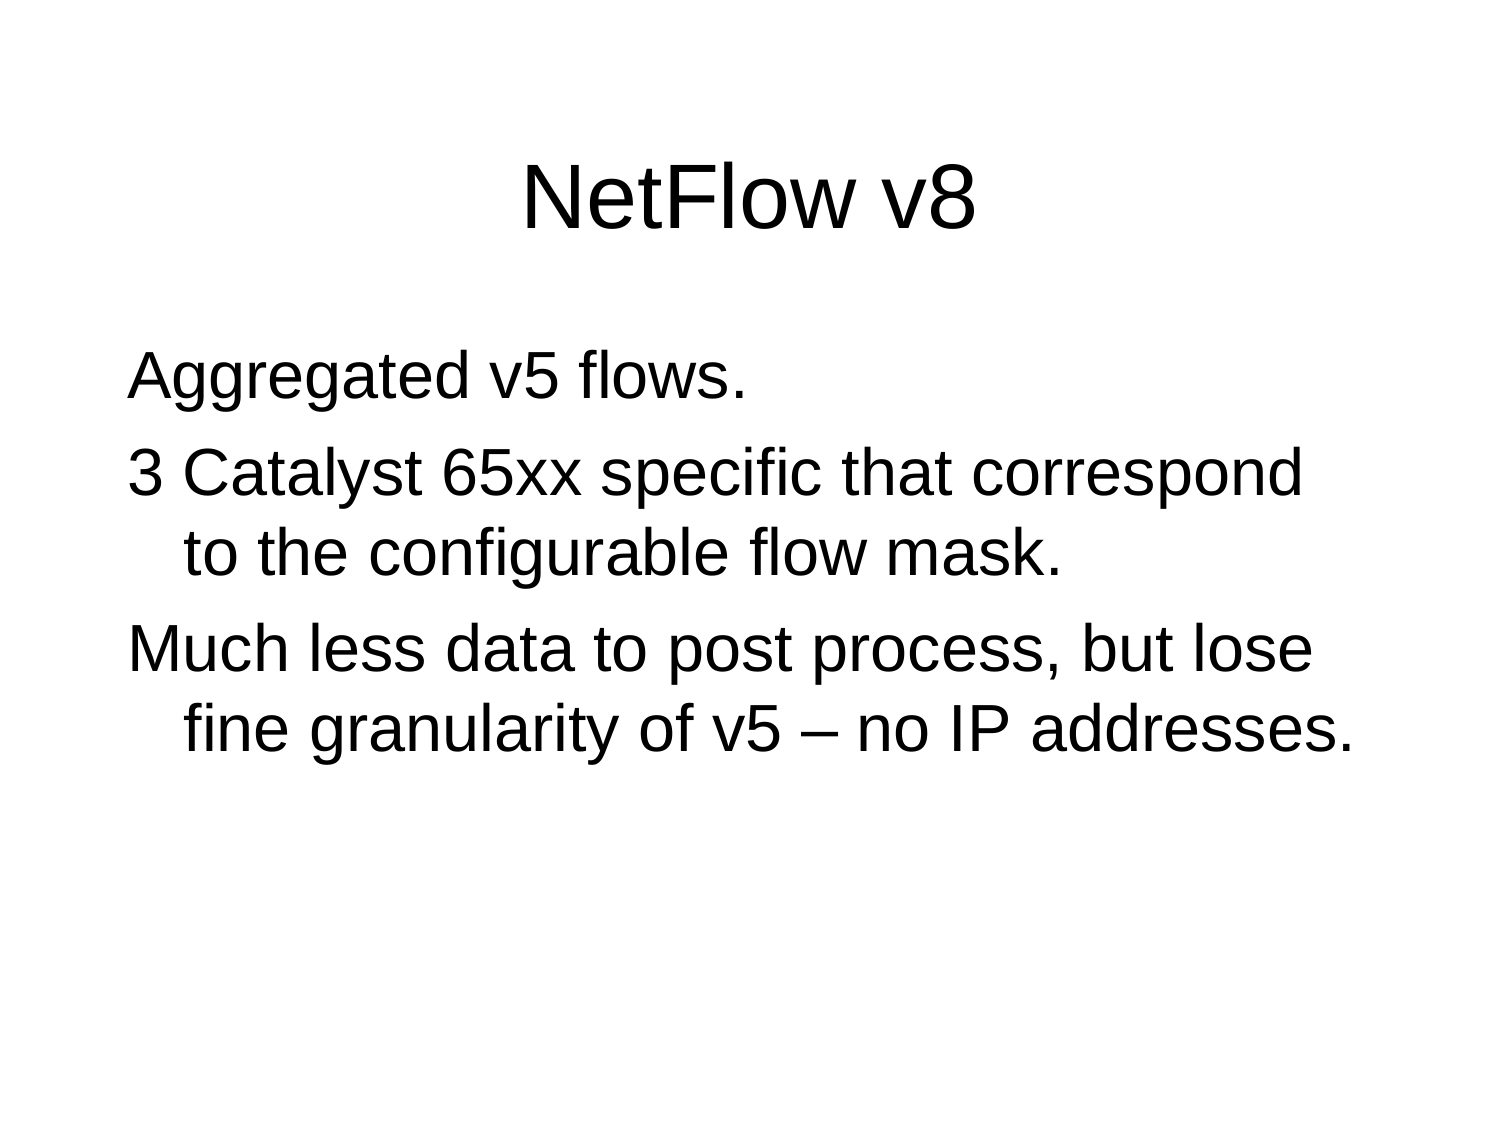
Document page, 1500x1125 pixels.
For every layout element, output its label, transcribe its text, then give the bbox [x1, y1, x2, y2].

list Aggregated v5 flows. 3 Catalyst 65xx specific that correspond to the configurable flow mask. Much less data to post process, but lose fine granularity of v5 – no IP addresses. [112, 324, 1388, 1051]
title NetFlow v8 [112, 99, 1388, 288]
